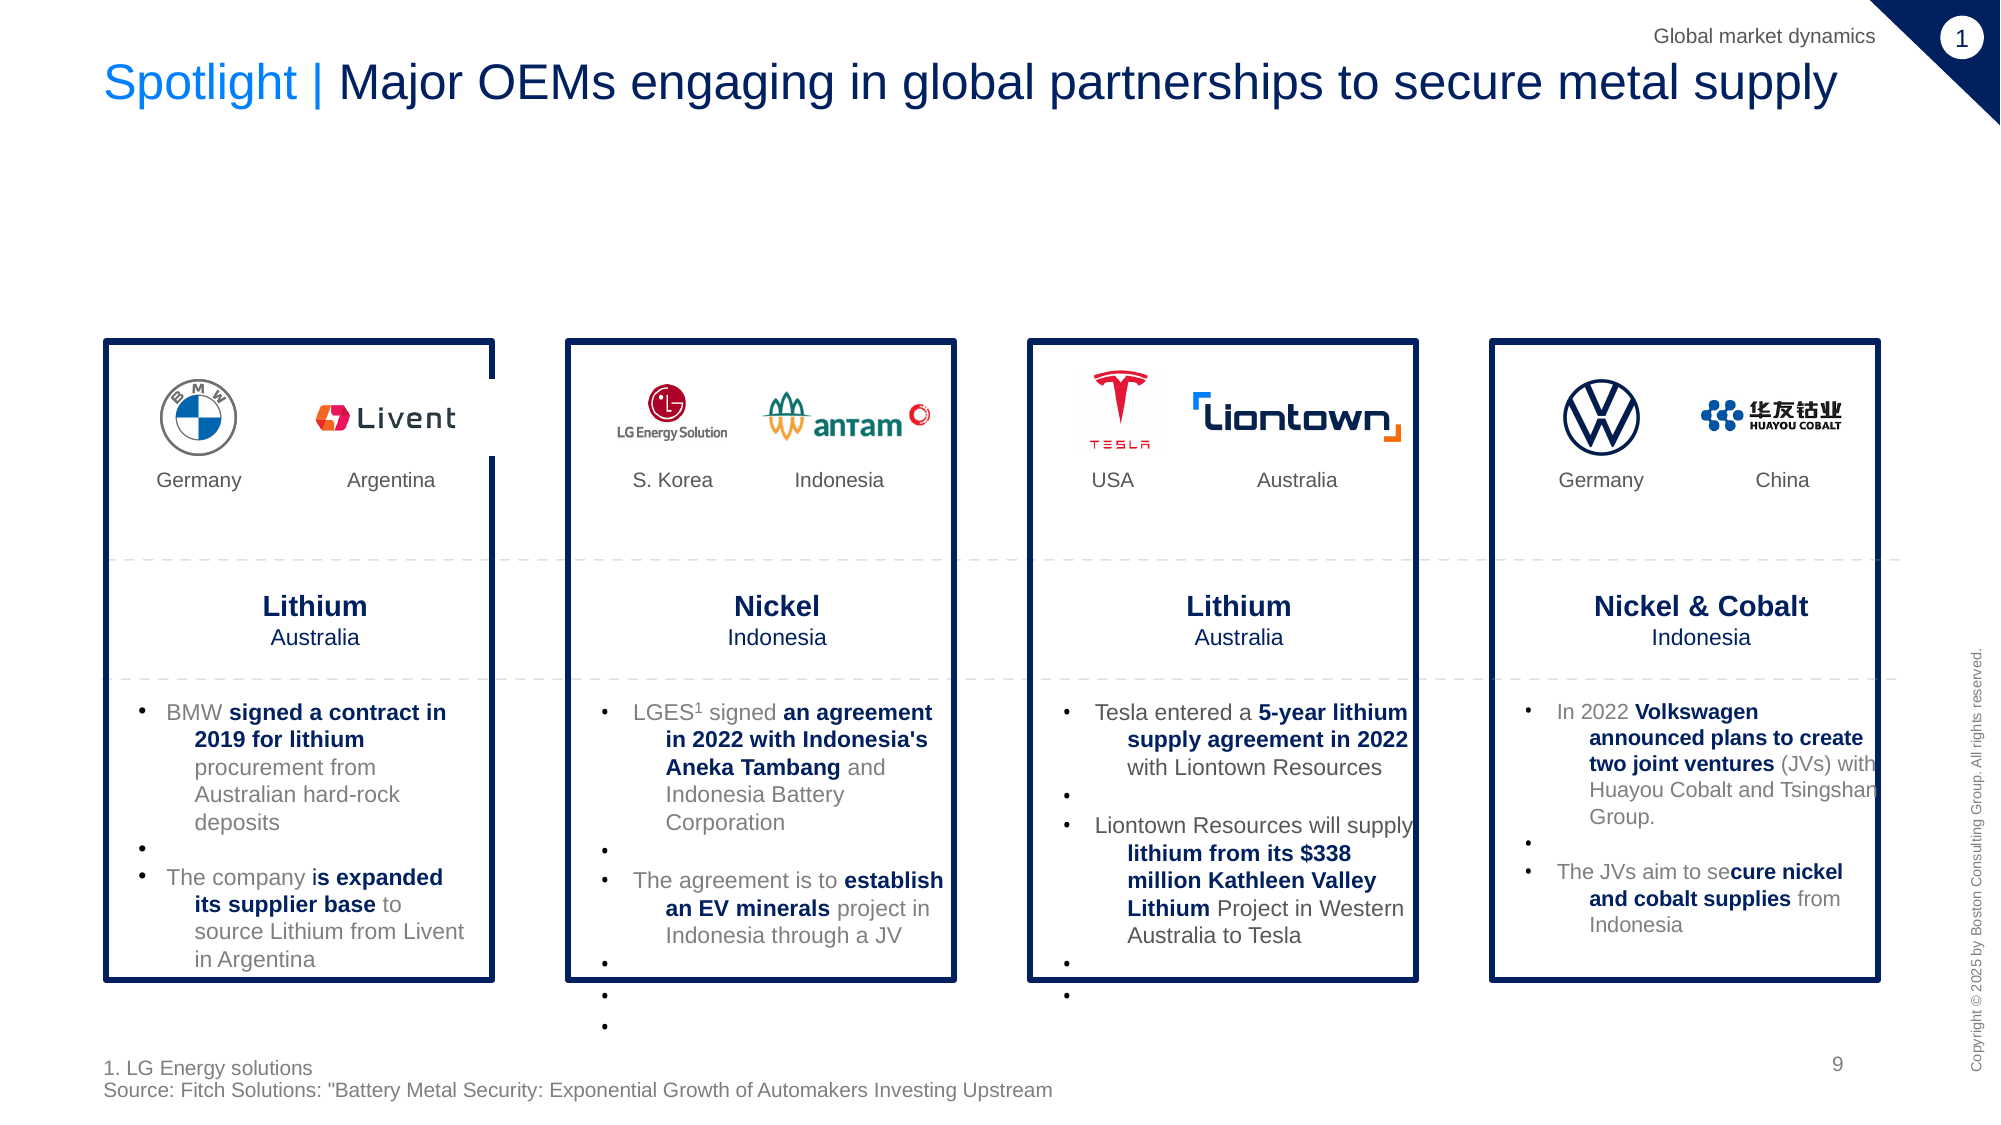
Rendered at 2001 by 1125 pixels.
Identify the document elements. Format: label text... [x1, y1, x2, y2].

text_box Germany [1518, 461, 1685, 500]
text_box In 2022 Volkswagen announced plans to create two joint ventures (JVs) with Huayou Cobalt and Tsingshan Group. The JVs aim to secure nickel and cobalt supplies from Indonesia [1491, 697, 1879, 980]
text_box S. Korea [568, 461, 735, 500]
text_box Tesla entered a 5-year lithium supply agreement in 2022 with Liontown Resources Liontown Resources will supply lithium from its $338 million Kathleen Valley Lithium Project in Western Australia to Tesla [1029, 697, 1417, 980]
picture [262, 379, 511, 456]
picture [1193, 392, 1401, 442]
text_box [105, 341, 493, 461]
text_box Lithium Australia [1029, 587, 1417, 612]
text_box Lithium Australia [105, 587, 493, 612]
text_box China [1699, 461, 1866, 500]
text_box 1 [1940, 15, 1984, 60]
text_box [1869, 0, 2000, 126]
text_box Global market dynamics [1653, 14, 1892, 56]
picture [1697, 395, 1849, 437]
text_box Nickel Indonesia [567, 587, 955, 612]
picture [617, 384, 727, 441]
picture [1563, 379, 1640, 456]
text_box [105, 612, 493, 980]
text_box [567, 612, 955, 980]
text_box Germany [105, 461, 290, 500]
text_box Nickel & Cobalt Indonesia [1491, 587, 1879, 612]
picture [160, 379, 237, 456]
text_box Argentina [290, 461, 493, 500]
text_box USA [1029, 461, 1197, 500]
text_box [567, 341, 955, 587]
text_box Indonesia [735, 461, 944, 500]
text_box Australia [1214, 461, 1381, 500]
text_box BMW signed a contract in 2019 for lithium procurement from Australian hard-rock deposits The company is expanded its supplier base to source Lithium from Livent in Argentina [105, 697, 471, 980]
text_box [1491, 612, 1879, 697]
text_box 1. LG Energy solutions Source: Fitch Solutions: "Battery Metal Security: Exponential Growth of Automakers Investing Upstream [103, 1057, 1897, 1102]
title Spotlight | Major OEMs engaging in global partnerships to secure metal supply [103, 55, 1897, 111]
text_box [1029, 341, 1417, 587]
picture [762, 387, 931, 447]
text_box [1491, 341, 1879, 587]
text_box [105, 500, 493, 587]
picture [1074, 368, 1167, 456]
text_box LGES1 signed an agreement in 2022 with Indonesia's Aneka Tambang and Indonesia Battery Corporation The agreement is to establish an EV minerals project in Indonesia through a JV [568, 697, 954, 980]
text_box [1029, 612, 1417, 697]
